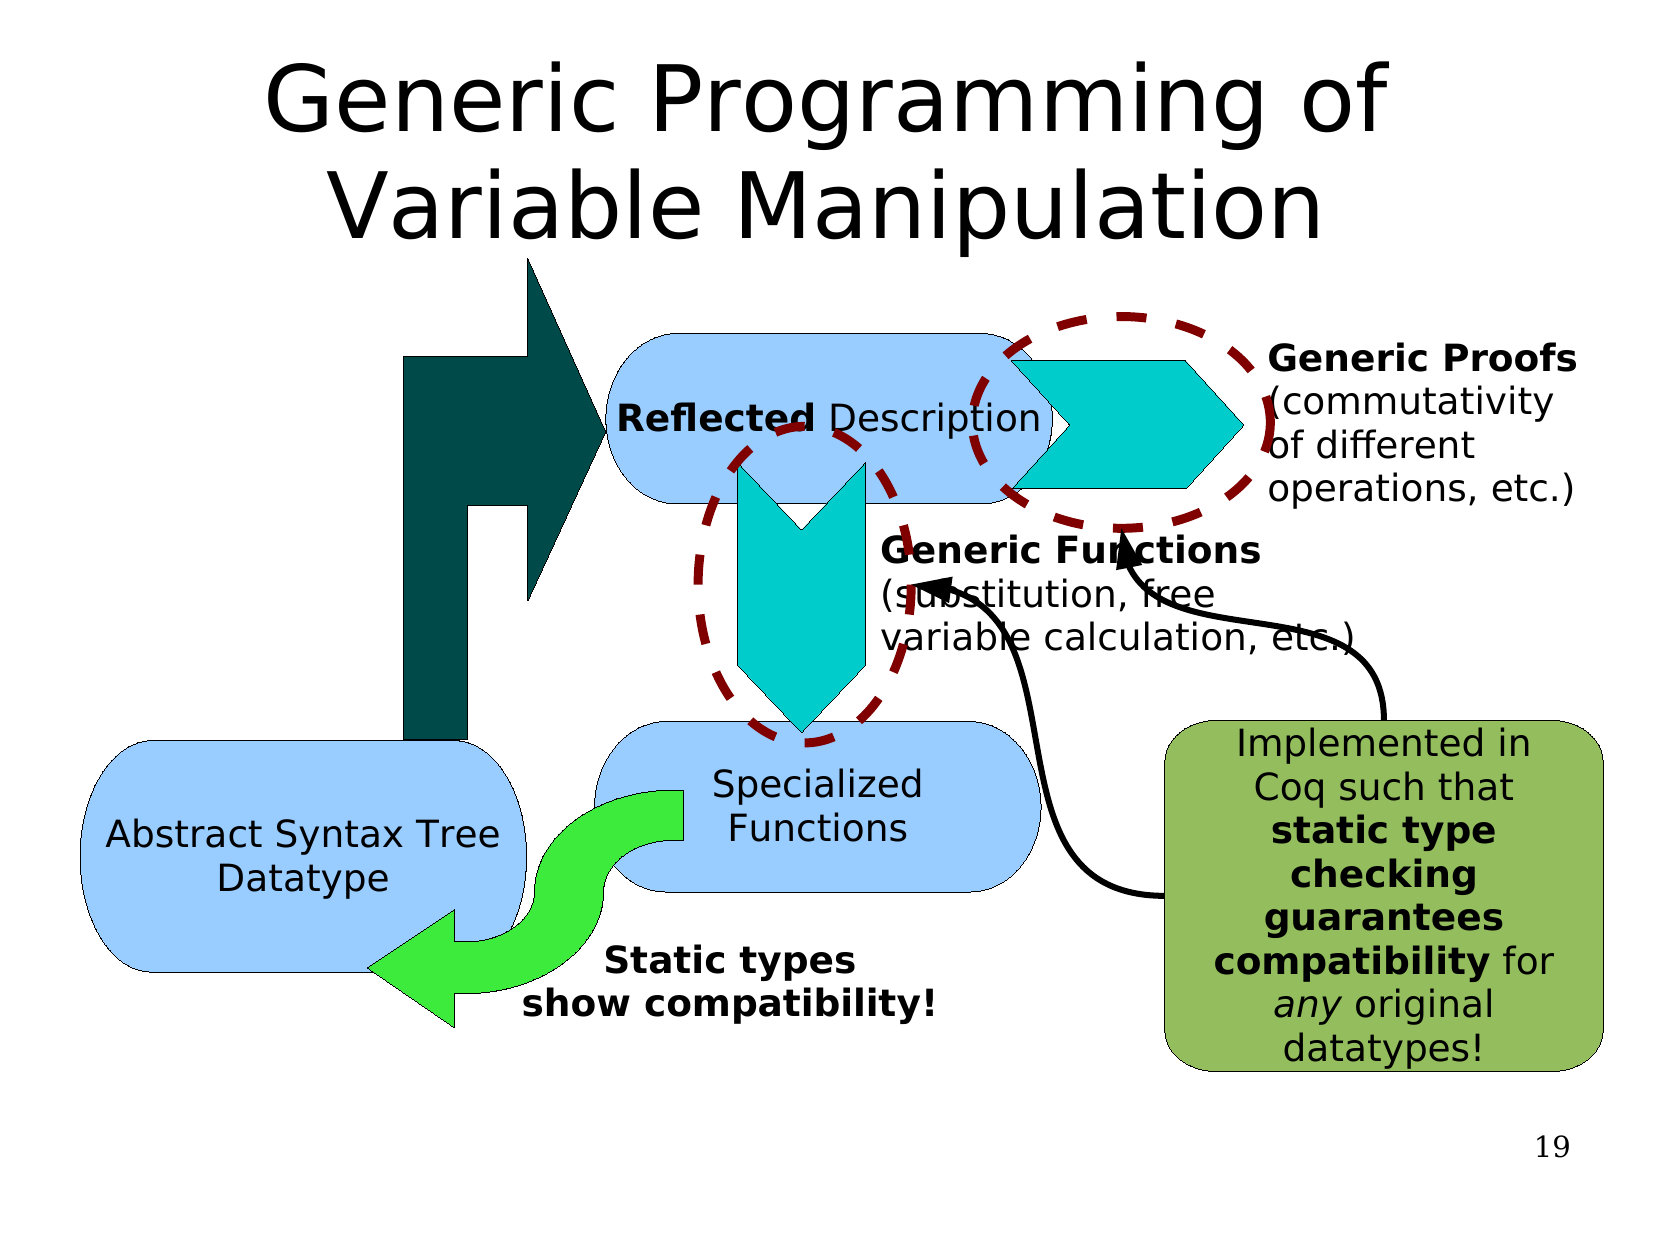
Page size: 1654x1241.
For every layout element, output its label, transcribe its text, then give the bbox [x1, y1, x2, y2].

title Generic Programming of Variable Manipulation [82, 45, 1571, 261]
text_box [508, 790, 684, 931]
text_box Reflected Description [605, 333, 1053, 504]
text_box Specialized Functions [594, 721, 1042, 893]
text_box Generic Functions (substitution, free variable calculation, etc.) [865, 521, 1392, 667]
text_box Static types show compatibility! [490, 931, 970, 1033]
text_box [1011, 360, 1244, 489]
text_box Implemented in Coq such that static type checking guarantees compatibility for any original datatypes! [1164, 720, 1604, 1072]
text_box [737, 462, 866, 733]
text_box [367, 909, 490, 1028]
text_box [403, 258, 606, 740]
text_box Abstract Syntax Tree Datatype [80, 740, 527, 973]
text_box Generic Proofs (commutativity of different operations, etc.) [1252, 328, 1602, 518]
